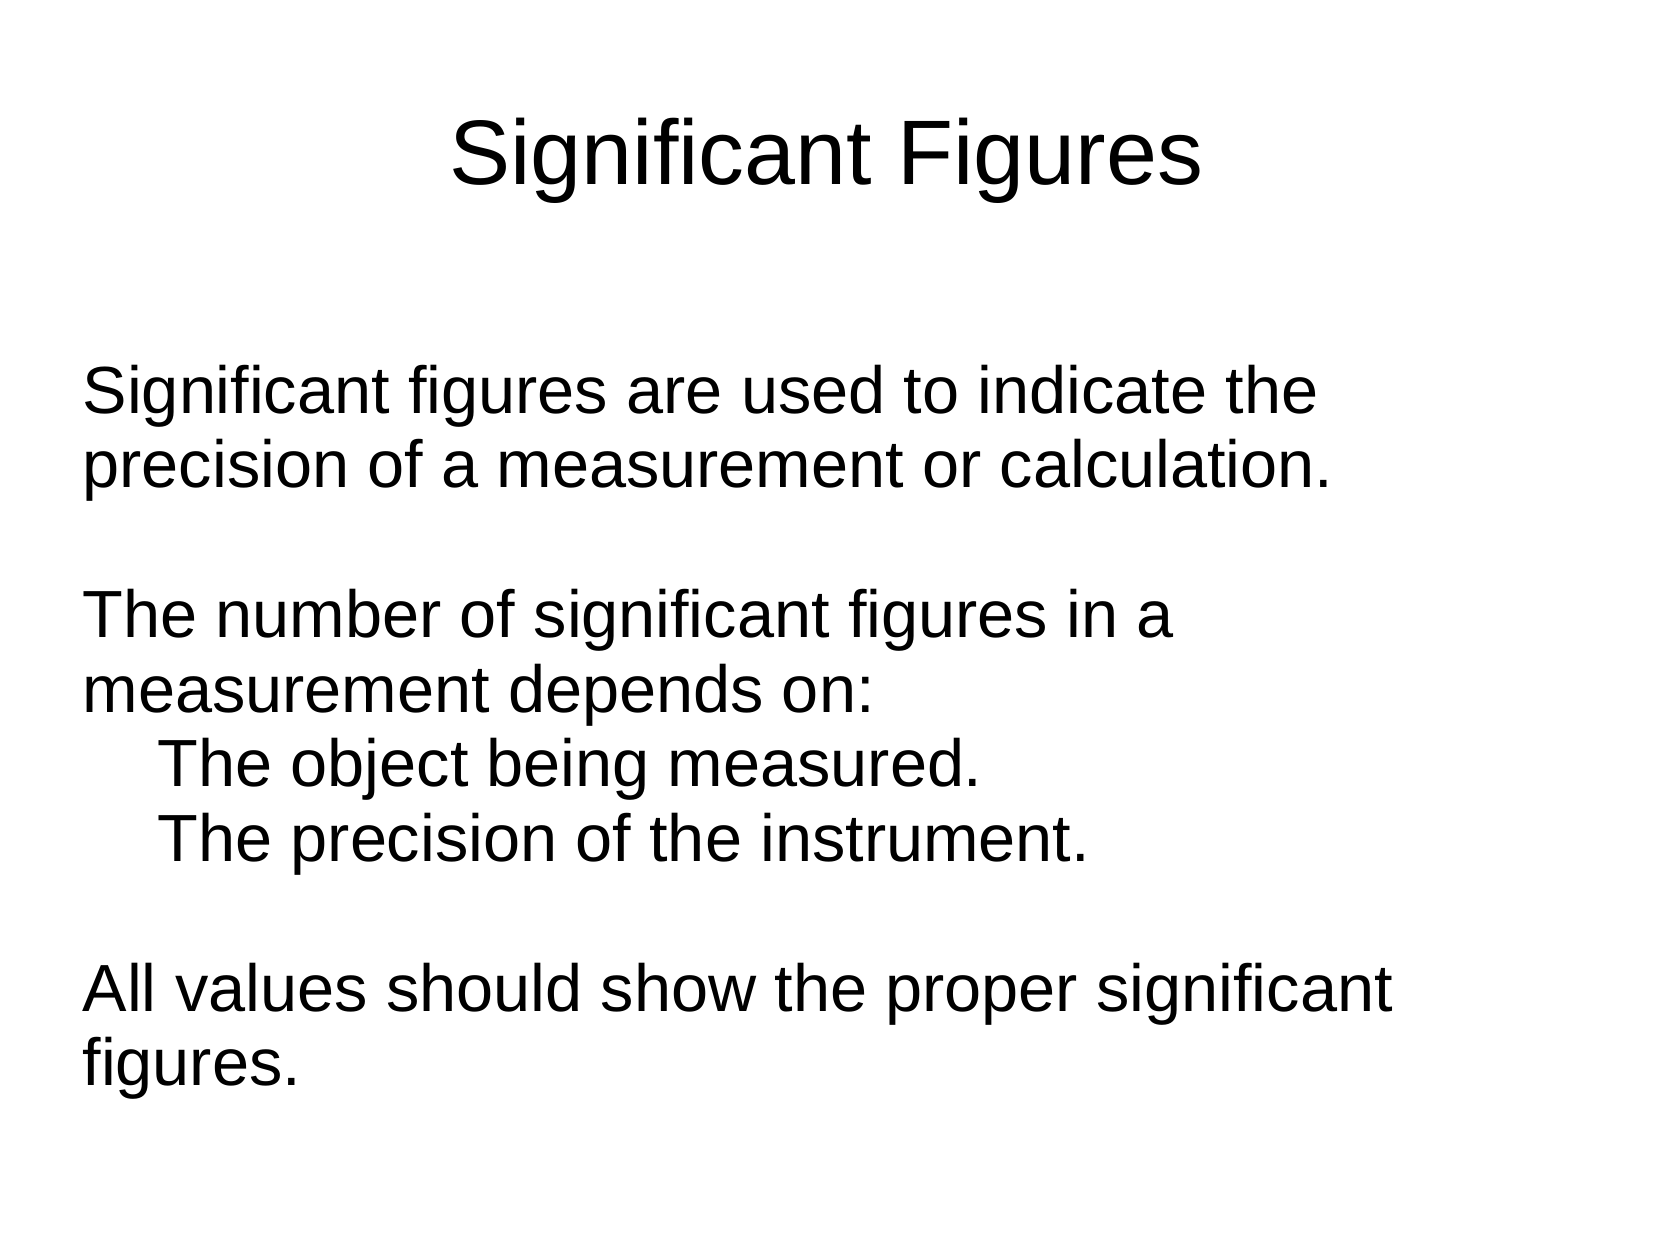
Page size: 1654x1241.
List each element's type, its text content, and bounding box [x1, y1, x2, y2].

subtitle Significant figures are used to indicate the precision of a measurement or calculation. The number of significant figures in a measurement depends on: The object being measured. The precision of the instrument. All values should show the proper significant figures. [82, 290, 1571, 1163]
title Significant Figures [82, 49, 1571, 257]
